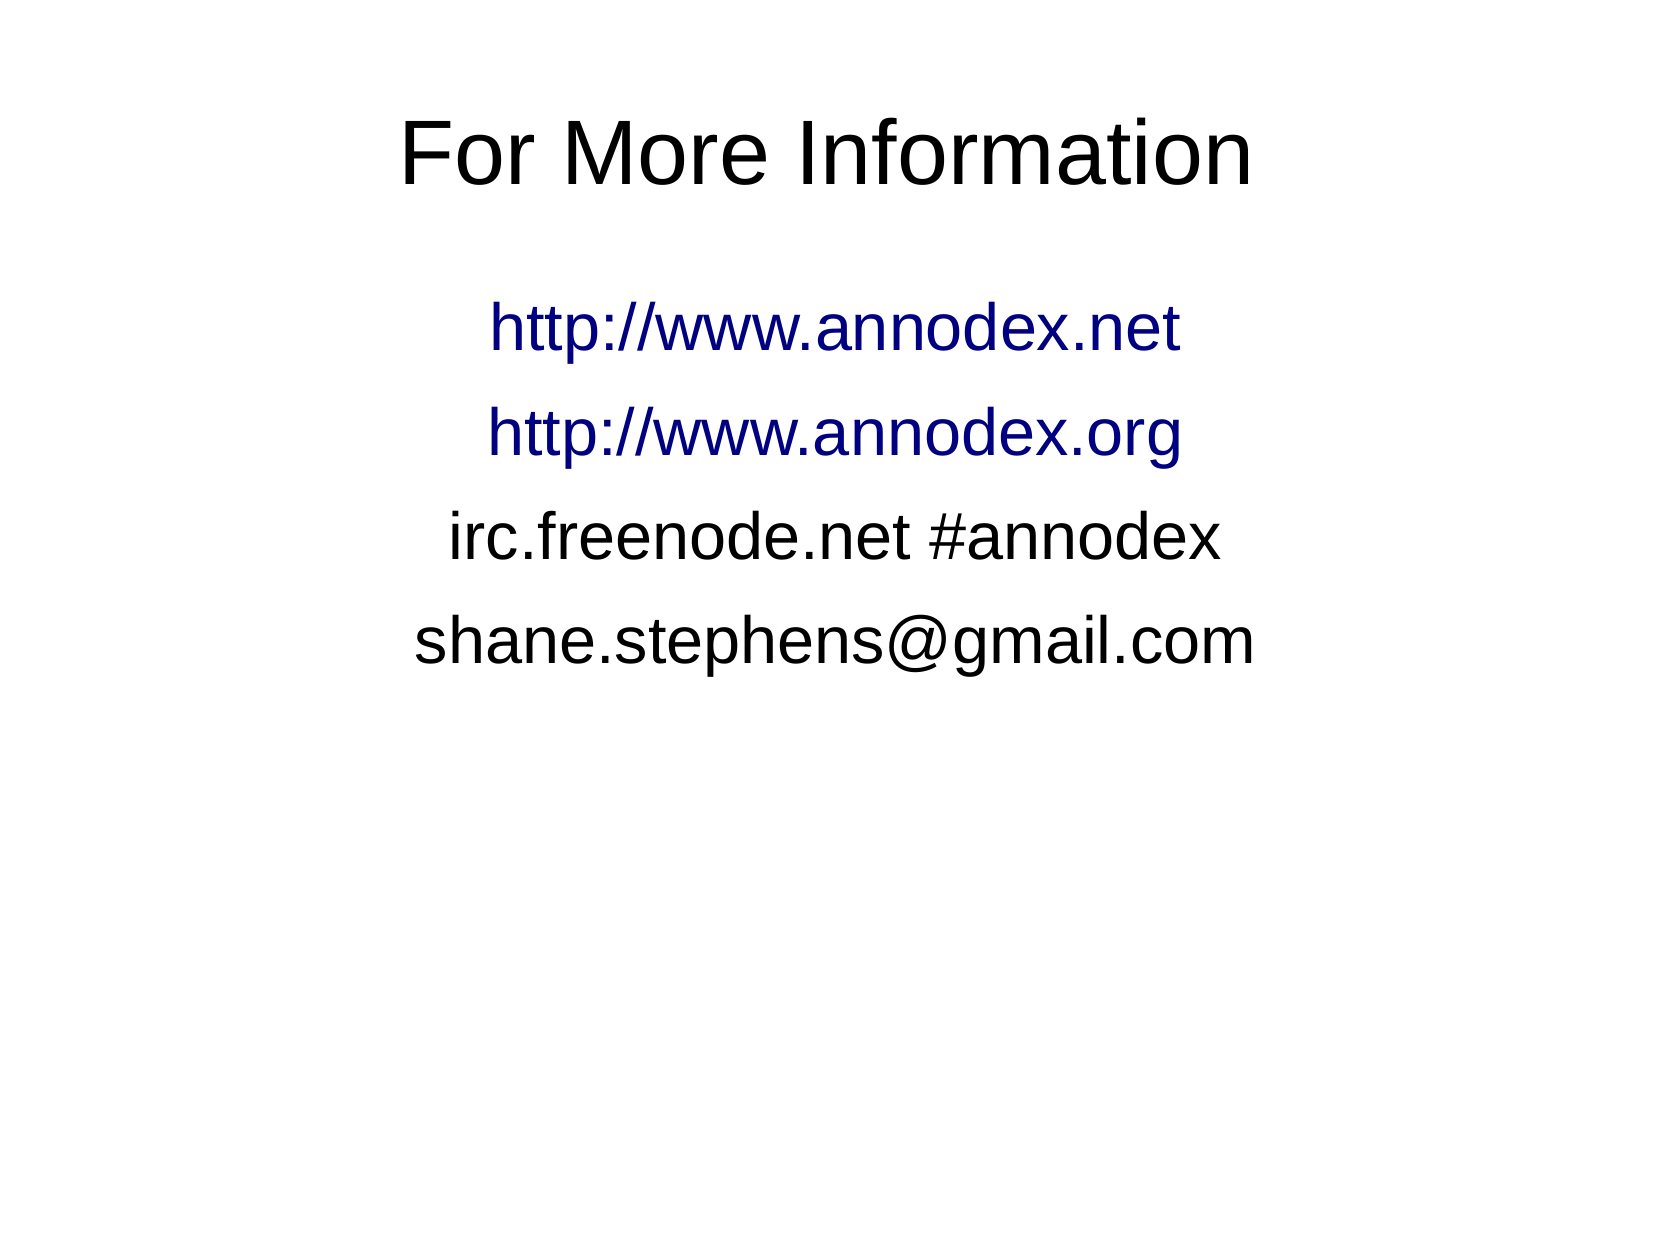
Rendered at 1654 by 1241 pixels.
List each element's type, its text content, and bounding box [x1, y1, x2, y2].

list http://www.annodex.net http://www.annodex.org irc.freenode.net #annodex shane.stephens@gmail.com [82, 290, 1571, 1094]
title For More Information [82, 56, 1571, 250]
